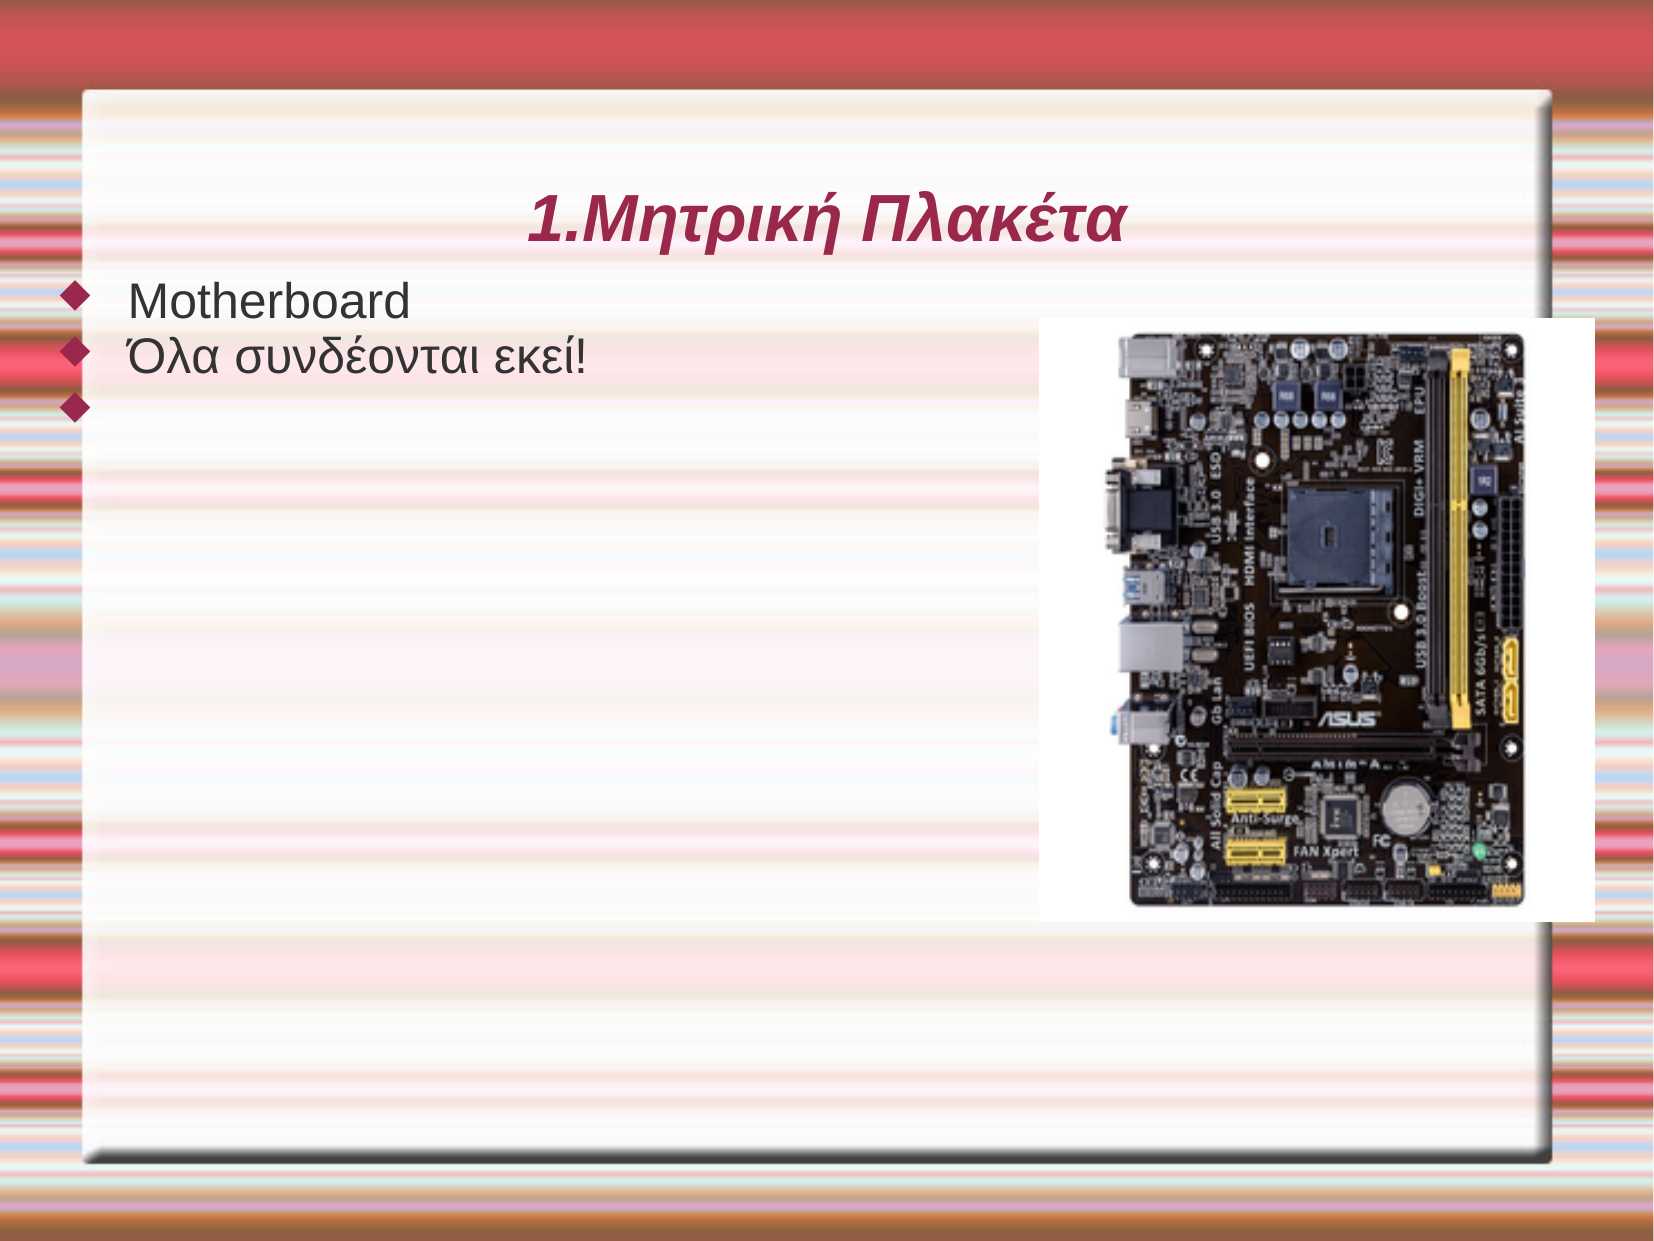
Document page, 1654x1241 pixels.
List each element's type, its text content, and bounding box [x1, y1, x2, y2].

picture [0, 0, 1654, 1241]
title 1.Μητρική Πλακέτα [121, 114, 1534, 322]
list Motherboard Όλα συνδέονται εκεί! [44, 272, 756, 978]
